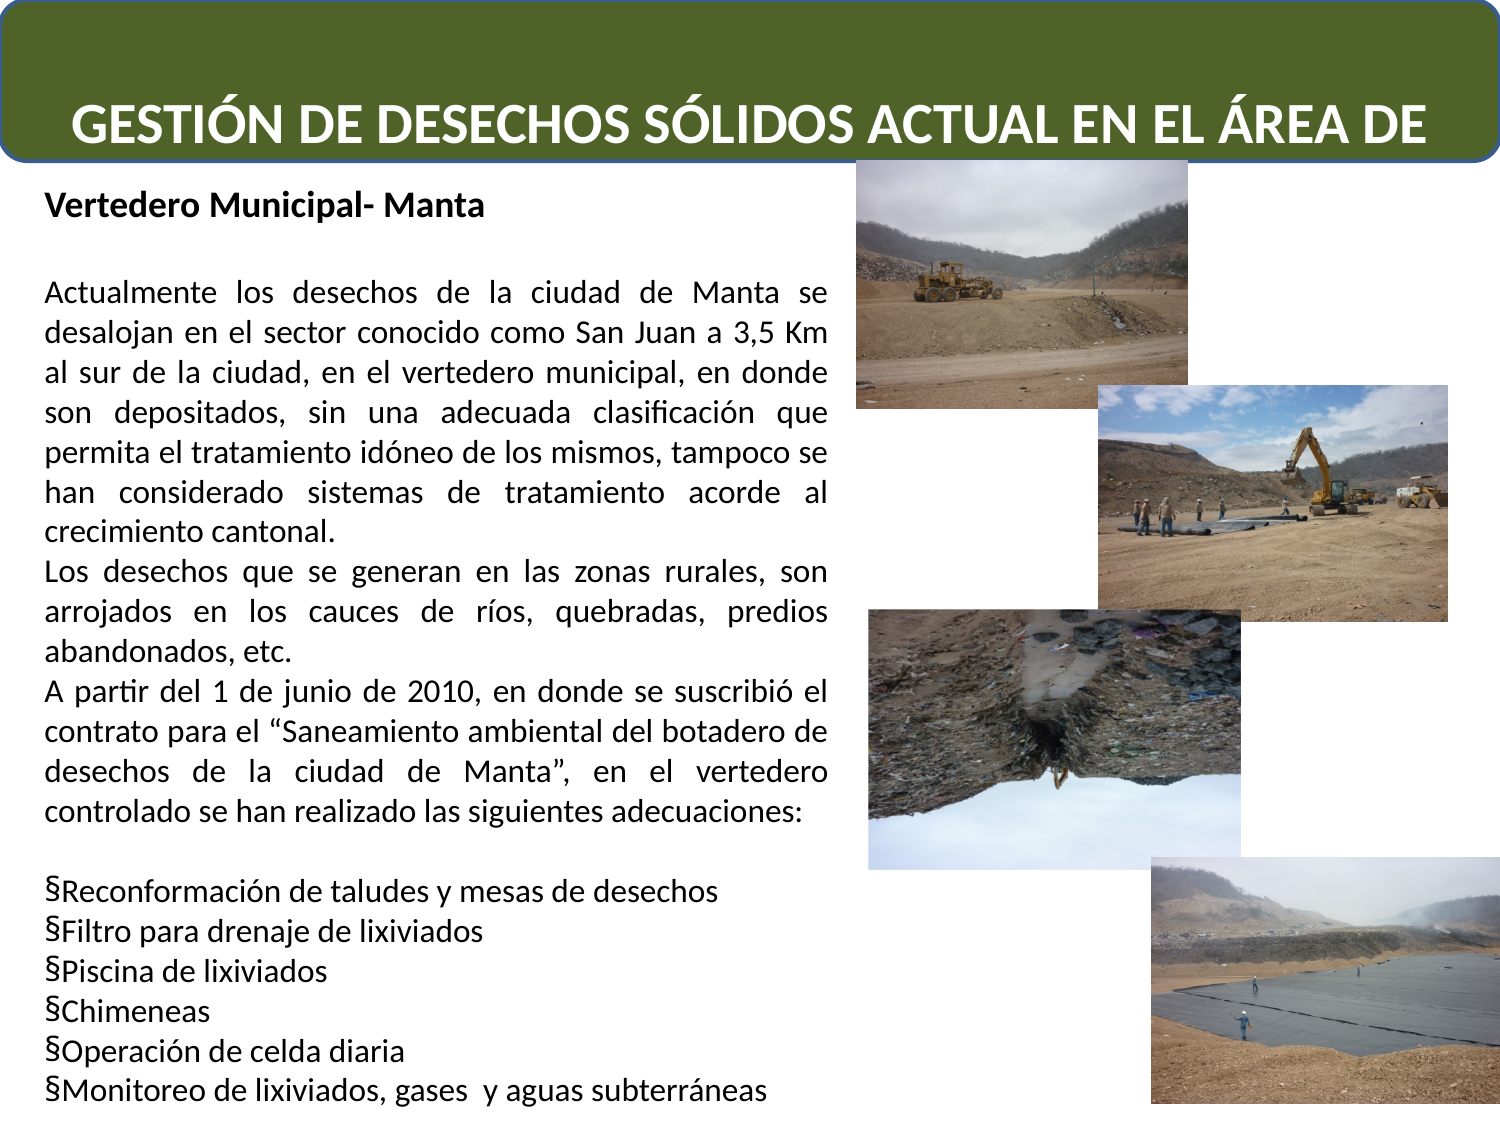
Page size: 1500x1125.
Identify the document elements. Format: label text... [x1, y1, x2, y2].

text_box GESTIÓN DE DESECHOS SÓLIDOS ACTUAL EN EL ÁREA DE INFLUENCIA [0, 0, 1500, 161]
text_box Vertedero Municipal- Manta Actualmente los desechos de la ciudad de Manta se desalojan en el sector conocido como San Juan a 3,5 Km al sur de la ciudad, en el vertedero municipal, en donde son depositados, sin una adecuada clasificación que permita el tratamiento idóneo de los mismos, tampoco se han considerado sistemas de tratamiento acorde al crecimiento cantonal. Los desechos que se generan en las zonas rurales, son arrojados en los cauces de ríos, quebradas, predios abandonados, etc. A partir del 1 de junio de 2010, en donde se suscribió el contrato para el “Saneamiento ambiental del botadero de desechos de la ciudad de Manta”, en el vertedero controlado se han realizado las siguientes adecuaciones: Reconformación de taludes y mesas de desechos Filtro para drenaje de lixiviados Piscina de lixiviados Chimeneas Operación de celda diaria Monitoreo de lixiviados, gases y aguas subterráneas [29, 172, 845, 1125]
picture [856, 160, 1500, 1104]
